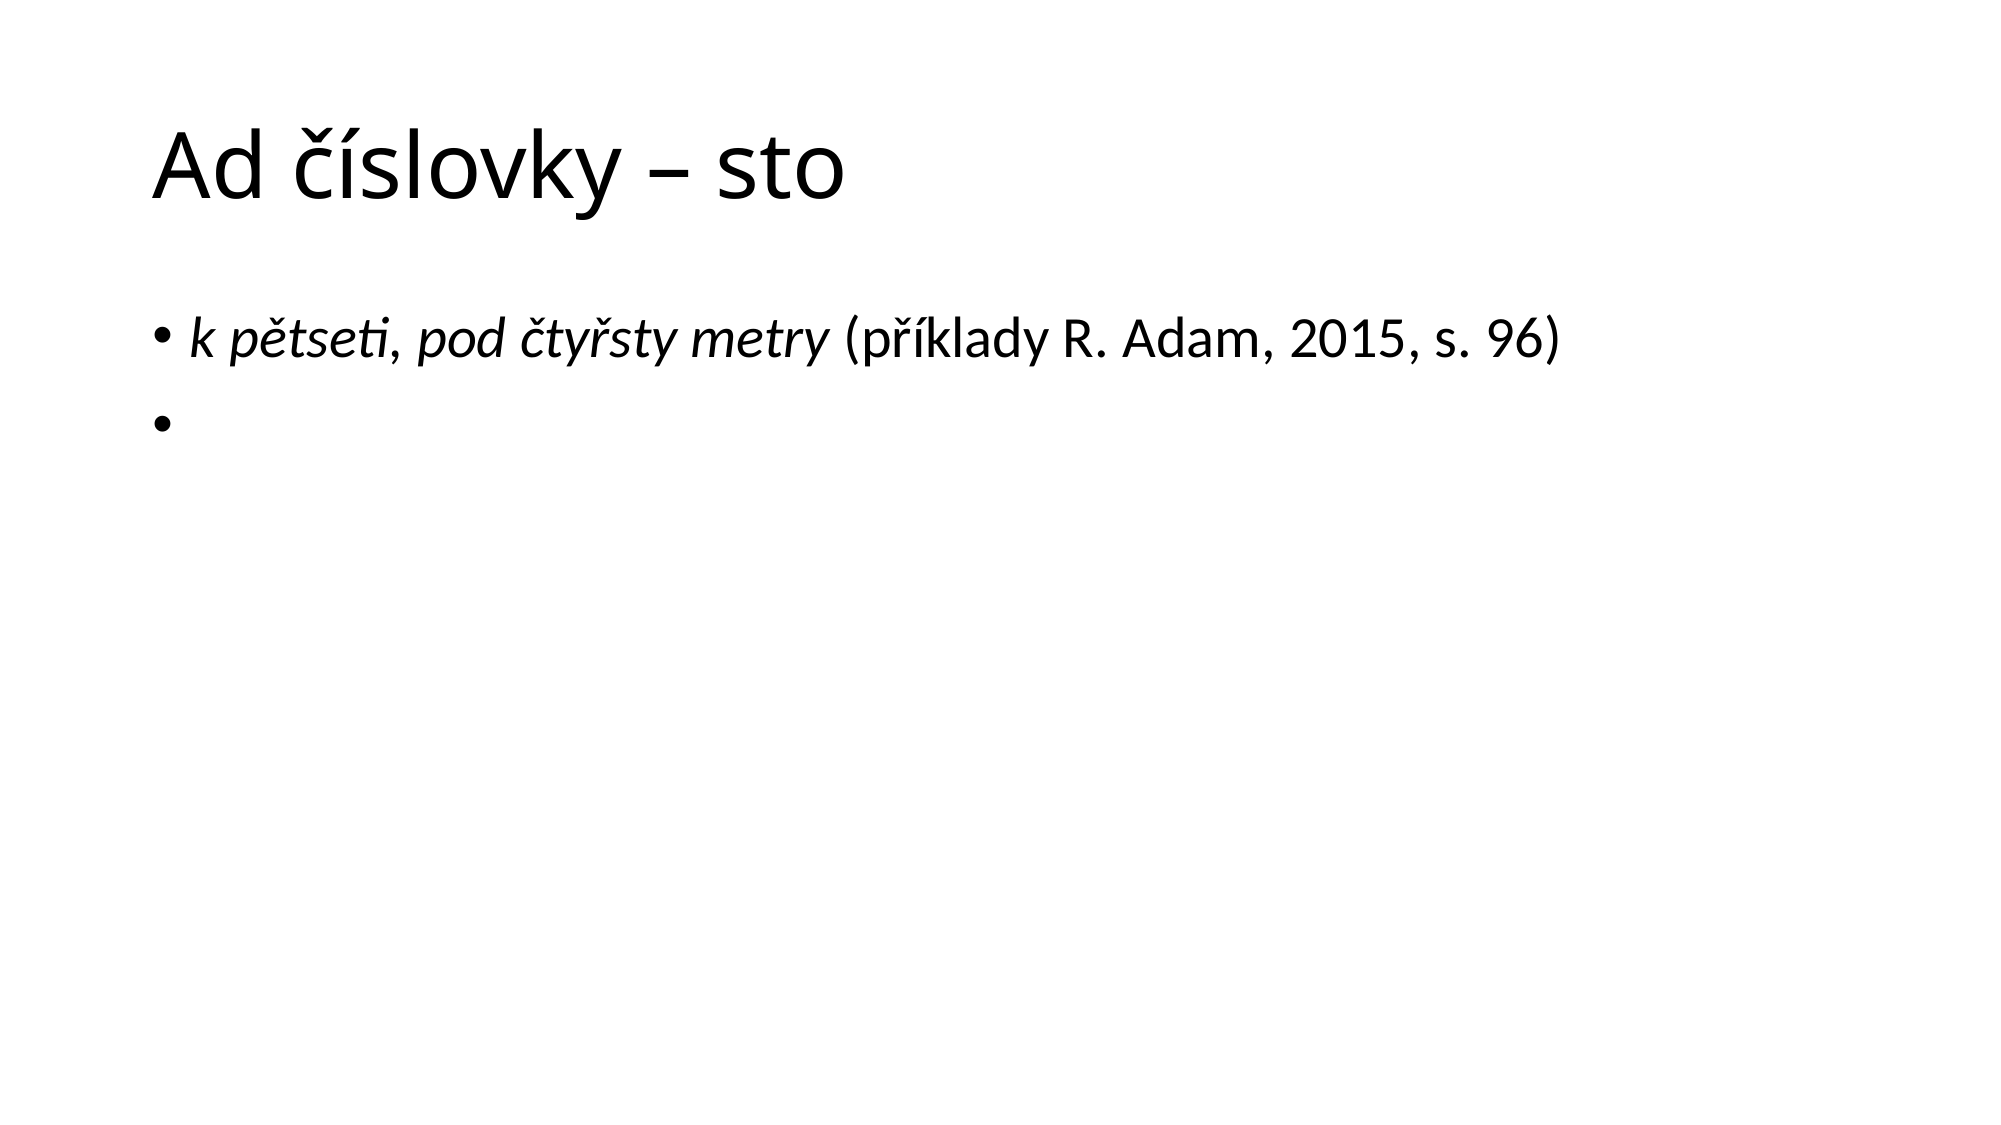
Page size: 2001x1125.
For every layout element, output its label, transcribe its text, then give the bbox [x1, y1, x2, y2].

list k pětseti, pod čtyřsty metry (příklady R. Adam, 2015, s. 96) [137, 299, 1863, 1014]
title Ad číslovky – sto [137, 59, 1863, 278]
